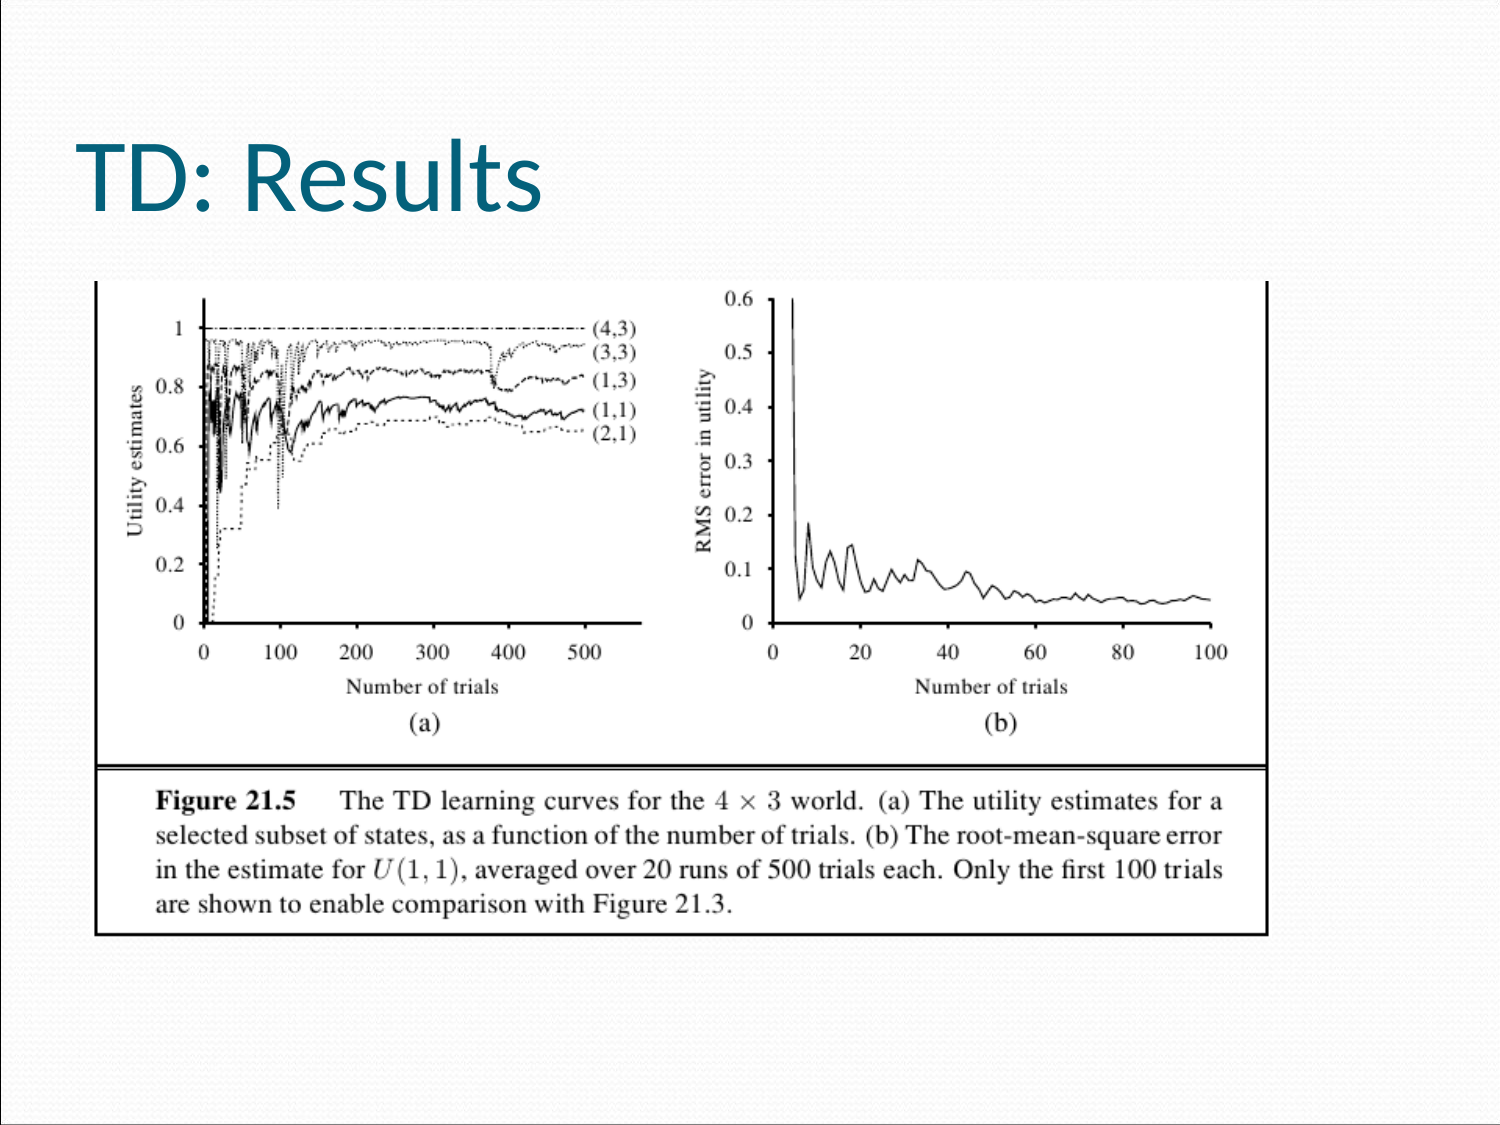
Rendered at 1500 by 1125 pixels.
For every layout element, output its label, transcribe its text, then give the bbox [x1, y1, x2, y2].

title TD: Results [75, 44, 1425, 233]
picture [0, 0, 1500, 1125]
